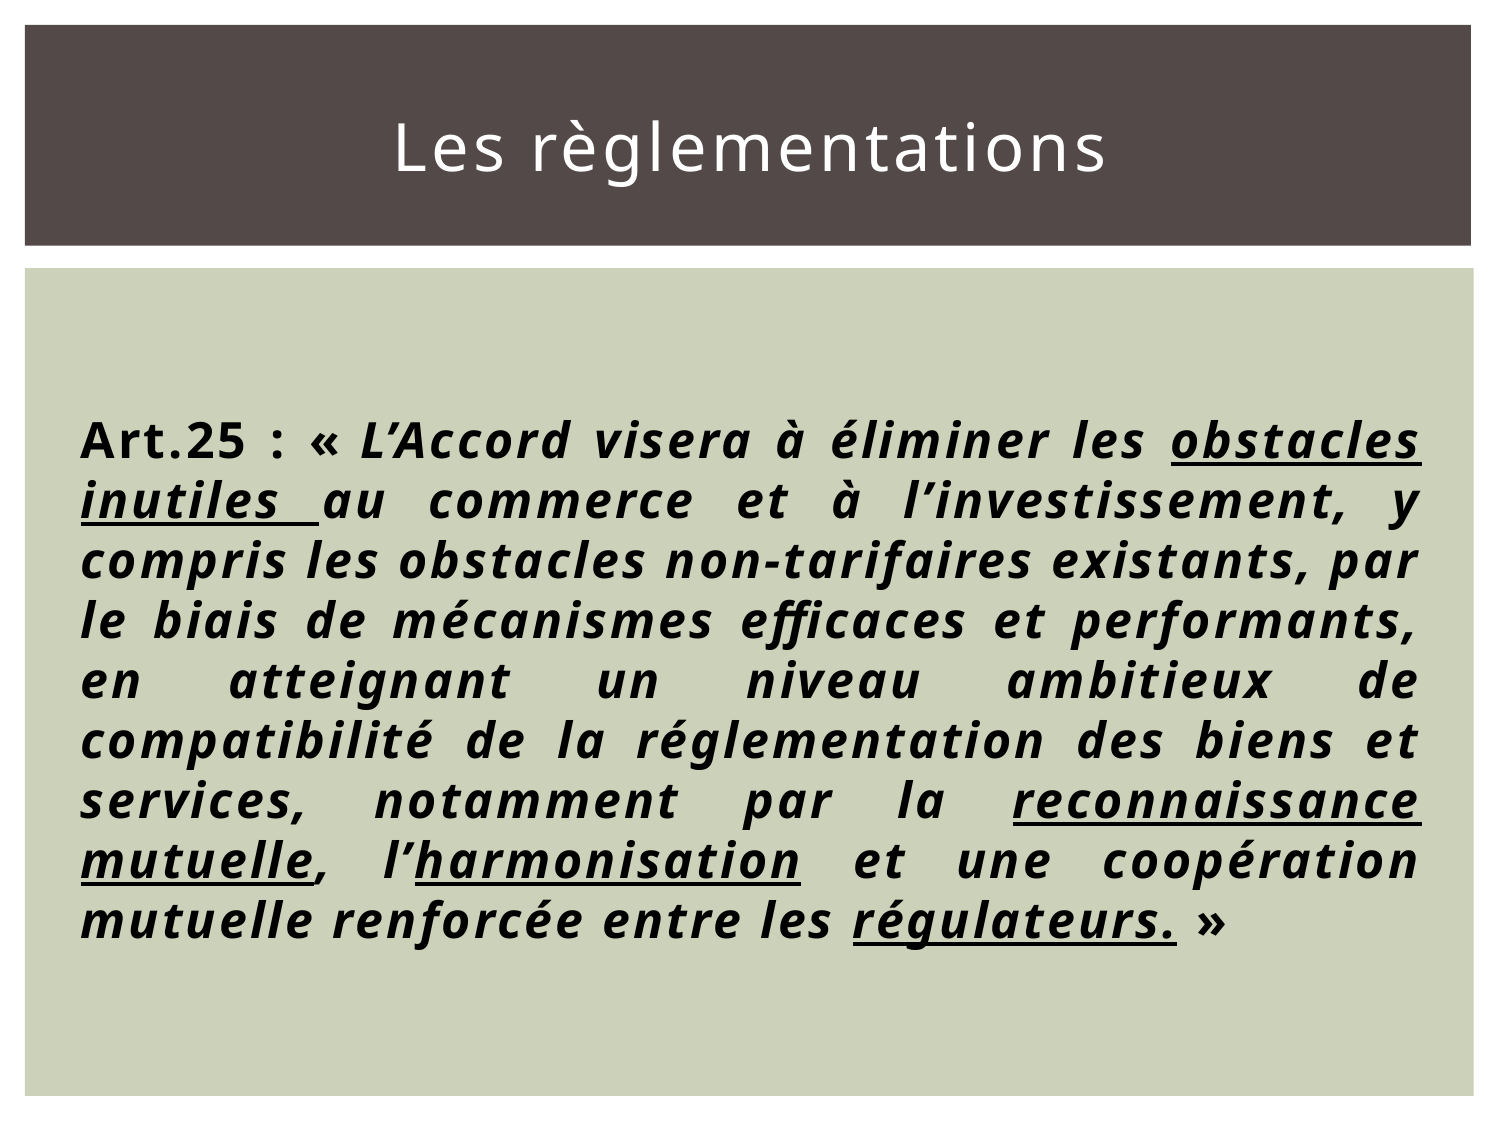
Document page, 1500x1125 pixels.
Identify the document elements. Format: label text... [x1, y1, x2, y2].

title Les règlementations [62, 58, 1438, 232]
list Art.25 : « L’Accord visera à éliminer les obstacles inutiles au commerce et à l’investissement, y compris les obstacles non-tarifaires existants, par le biais de mécanismes efficaces et performants, en atteignant un niveau ambitieux de compatibilité de la réglementation des biens et services, notamment par la reconnaissance mutuelle, l’harmonisation et une coopération mutuelle renforcée entre les régulateurs. » [58, 311, 1438, 992]
